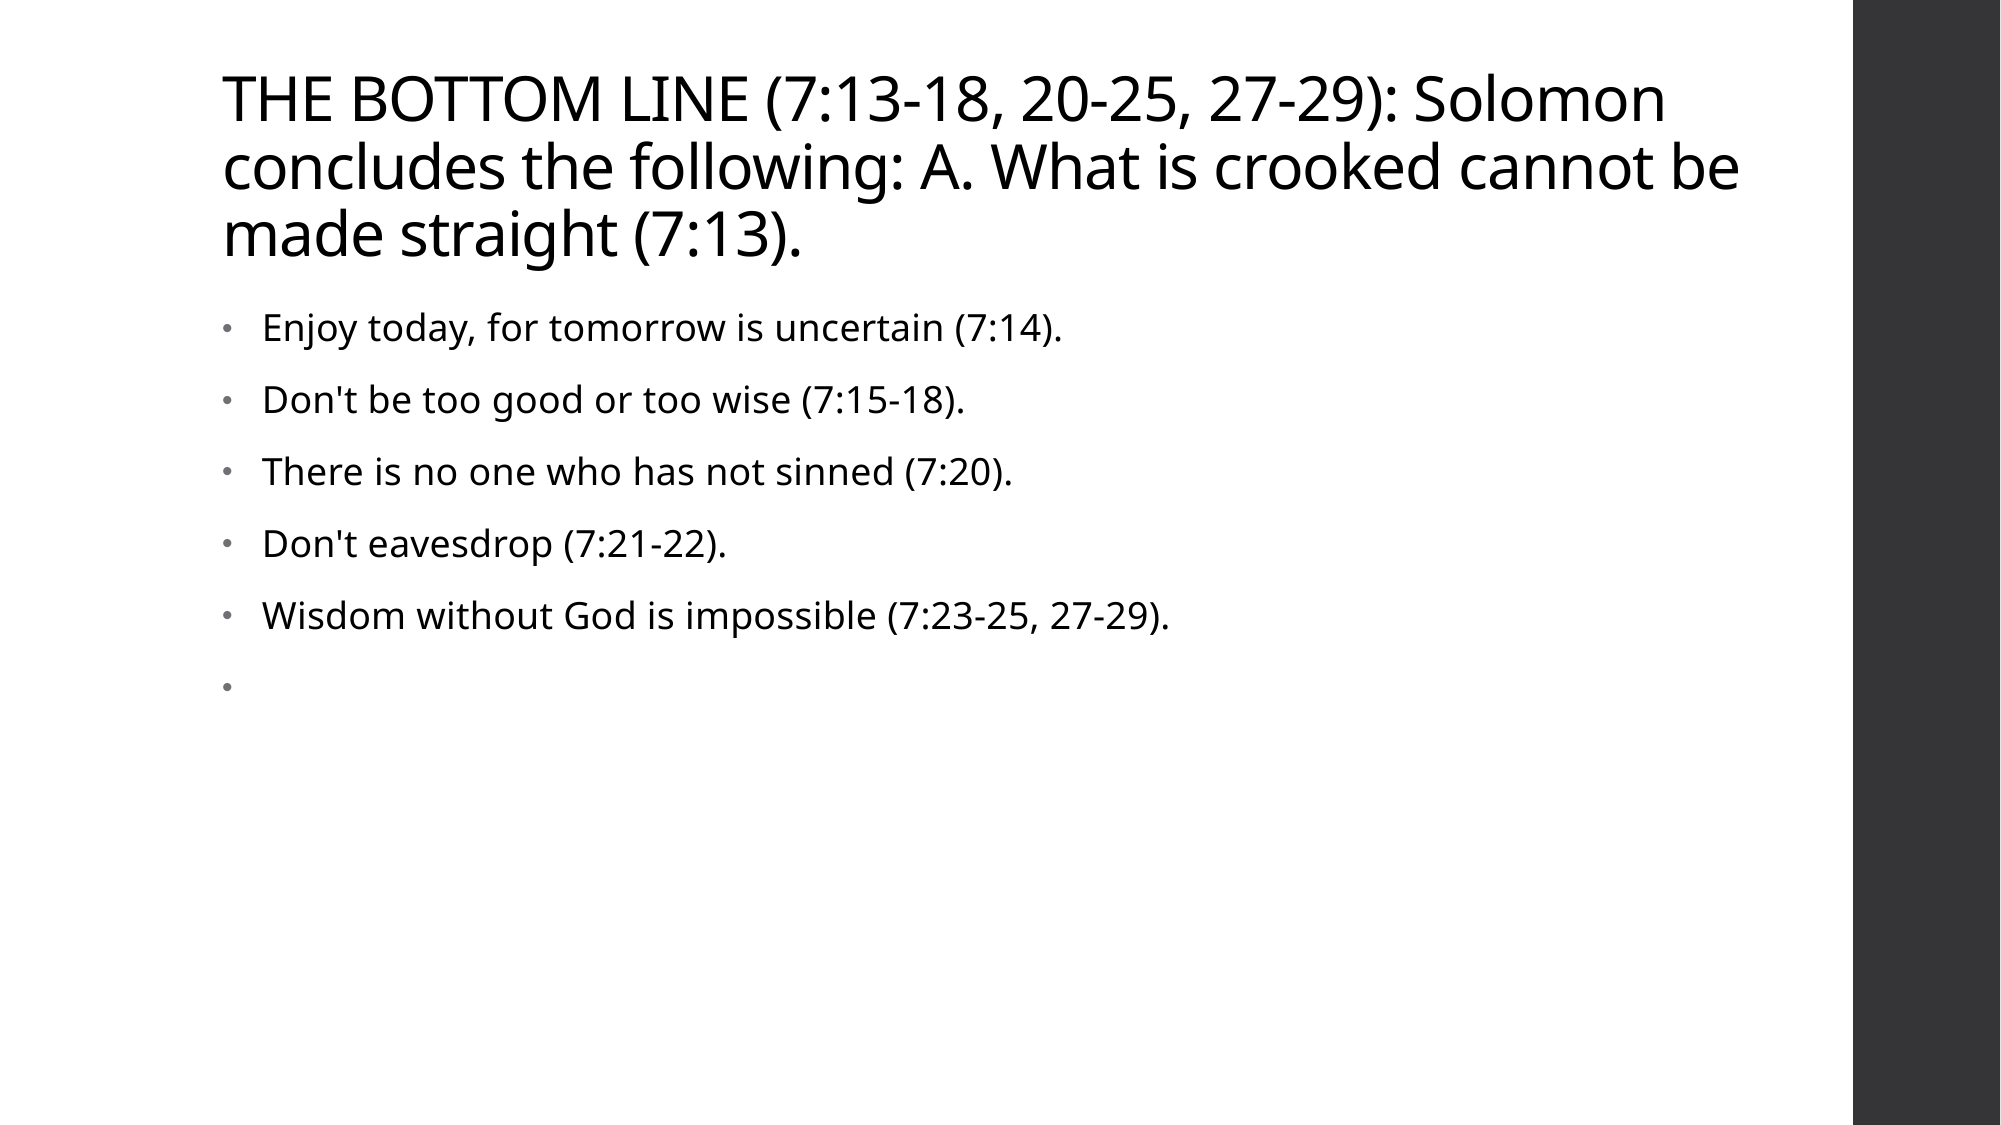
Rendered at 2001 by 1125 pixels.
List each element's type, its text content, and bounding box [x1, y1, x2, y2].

title THE BOTTOM LINE (7:13-18, 20-25, 27-29): Solomon concludes the following: A. What is crooked cannot be made straight (7:13). [206, 60, 1797, 278]
list Enjoy today, for tomorrow is uncertain (7:14). Don't be too good or too wise (7:15-18). There is no one who has not sinned (7:20). Don't eavesdrop (7:21-22). Wisdom without God is impossible (7:23-25, 27-29). [206, 299, 1617, 1014]
